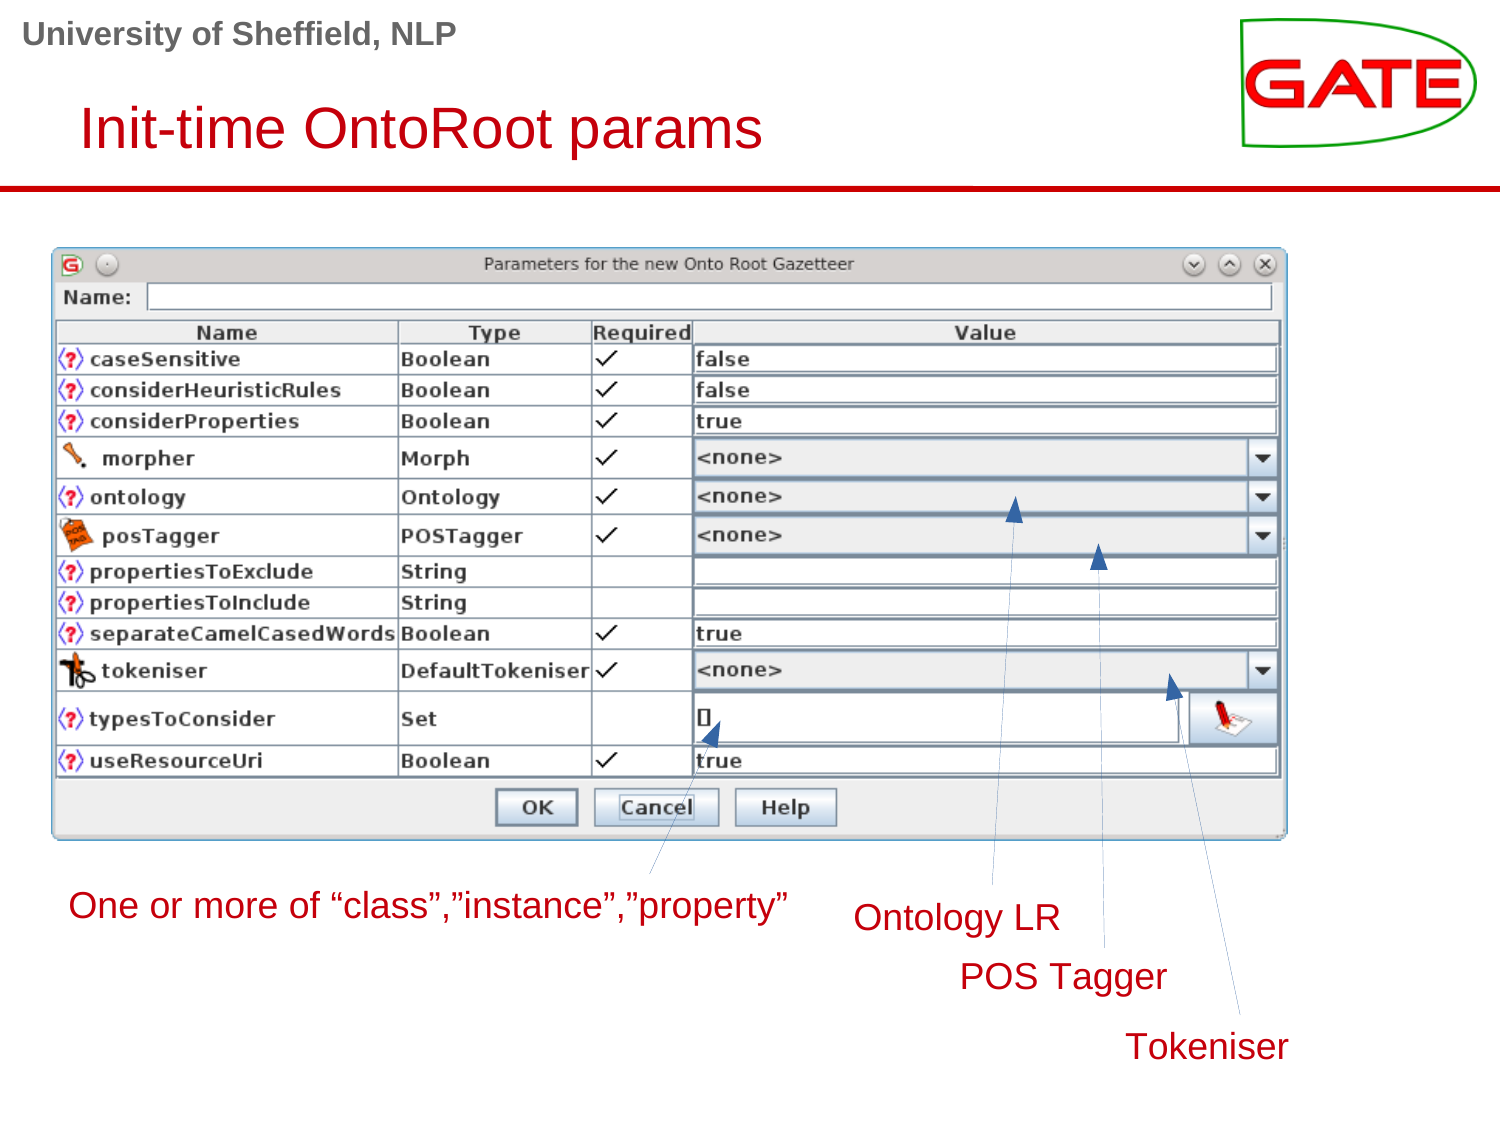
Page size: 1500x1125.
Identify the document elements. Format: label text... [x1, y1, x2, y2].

text_box POS Tagger [944, 944, 1201, 1005]
picture [51, 247, 1288, 841]
title Init-time OntoRoot params [79, 62, 1149, 197]
picture [1240, 18, 1477, 148]
text_box Ontology LR [838, 885, 1077, 945]
text_box Tokeniser [1110, 1014, 1368, 1075]
text_box One or more of “class”,”instance”,”property” [53, 874, 804, 993]
